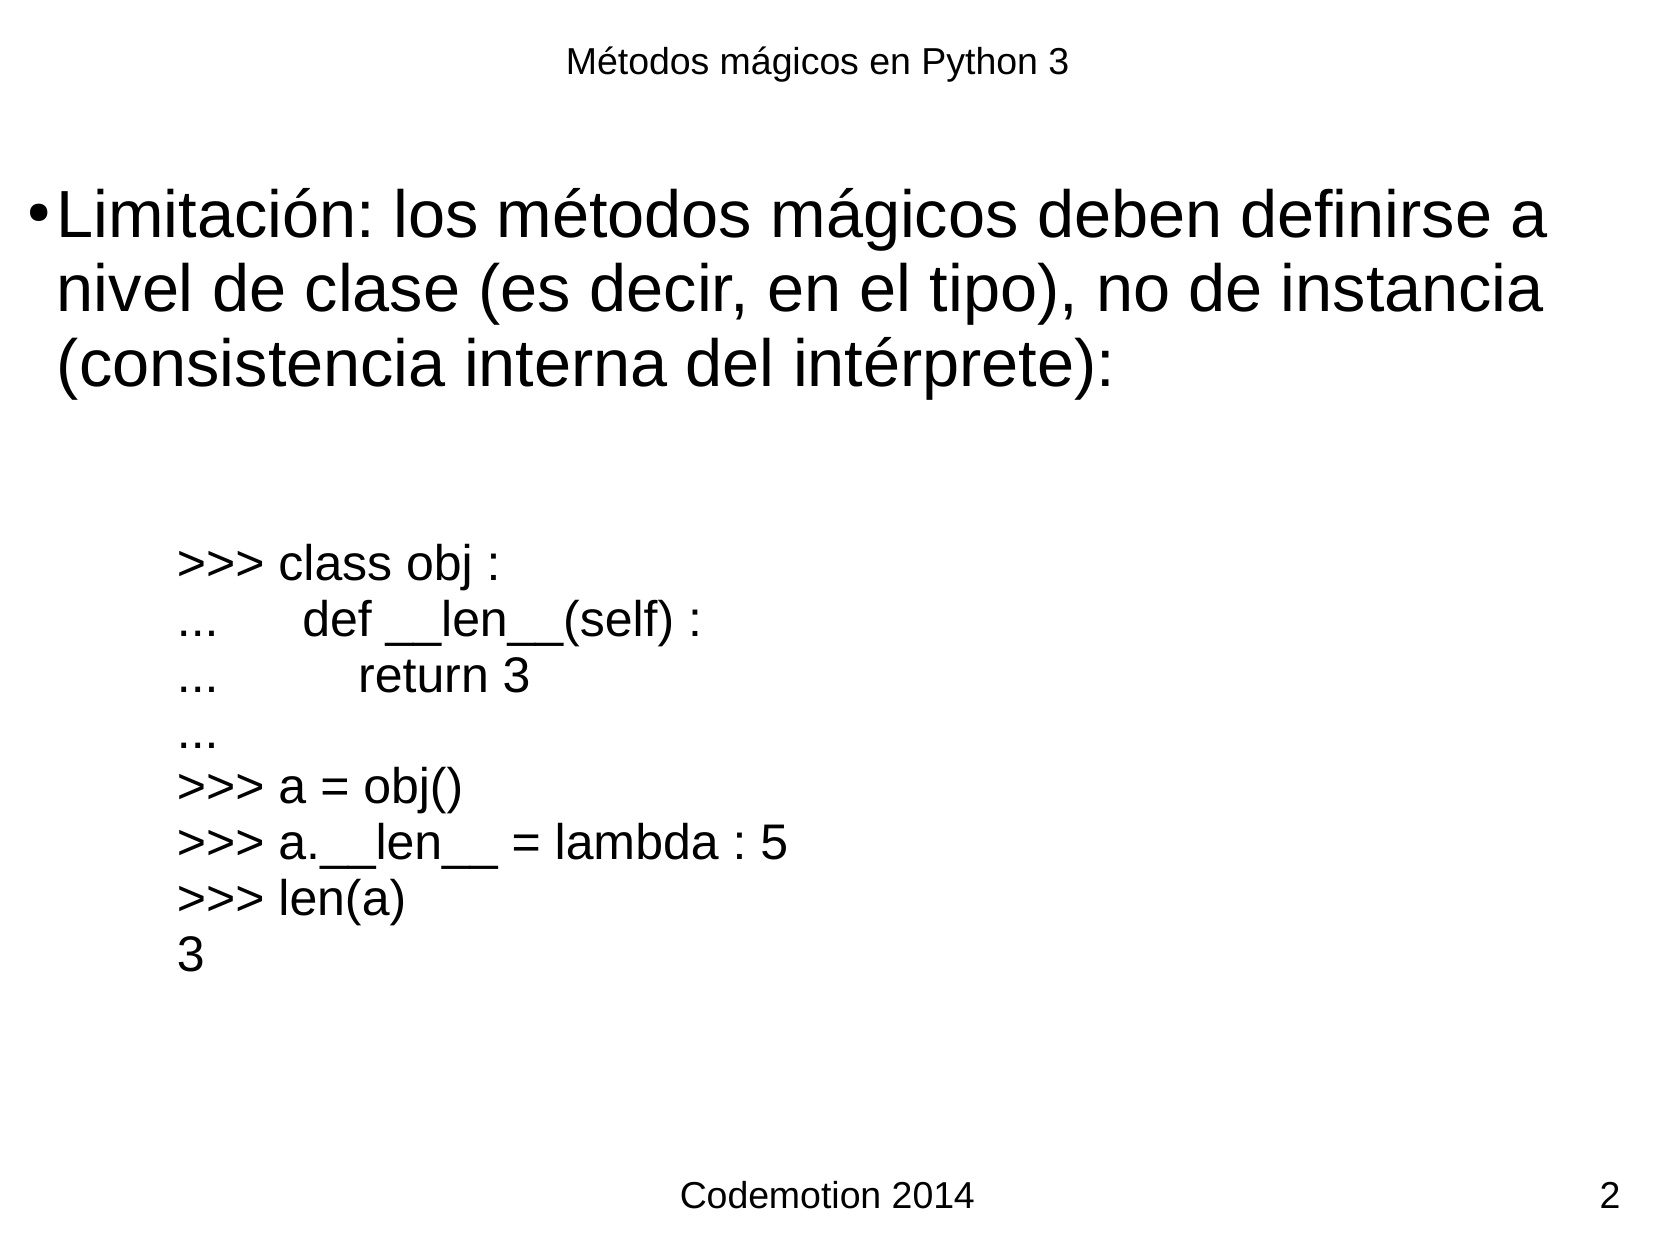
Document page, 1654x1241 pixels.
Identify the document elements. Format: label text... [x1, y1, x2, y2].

text_box Métodos mágicos en Python 3 [15, 33, 1621, 91]
subtitle Limitación: los métodos mágicos deben definirse a nivel de clase (es decir, en el tipo), no de instancia (consistencia interna del intérprete): >>> class obj : ... def __len__(self) : ... return 3 ... >>> a = obj() >>> a.__len__ = lambda : 5 >>> len(a) 3 [26, 91, 1621, 1201]
text_box Codemotion 2014 [30, 1166, 1455, 1224]
text_box 2 [1455, 1166, 1636, 1224]
